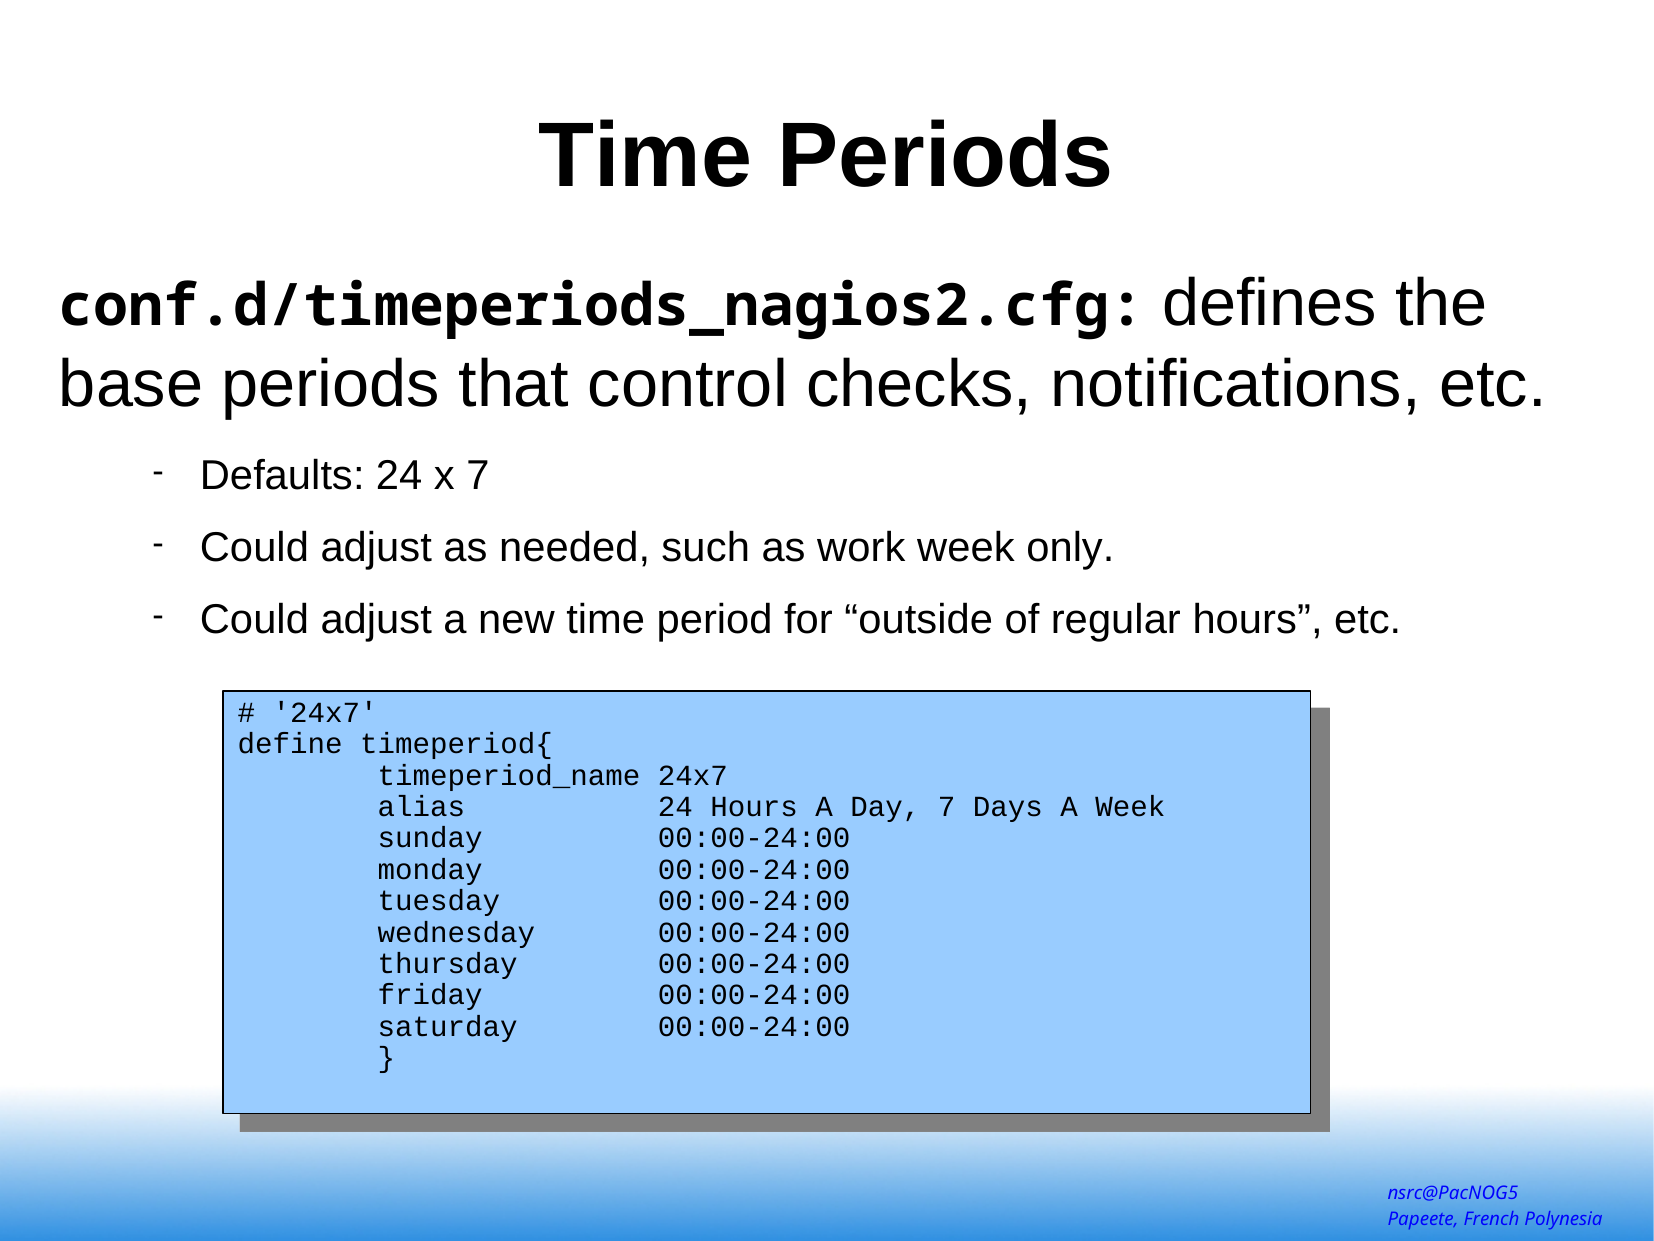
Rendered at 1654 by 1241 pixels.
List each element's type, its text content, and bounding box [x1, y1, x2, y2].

text_box # '24x7' define timeperiod{ timeperiod_name 24x7 alias 24 Hours A Day, 7 Days A Week sunday 00:00-24:00 monday 00:00-24:00 tuesday 00:00-24:00 wednesday 00:00-24:00 thursday 00:00-24:00 friday 00:00-24:00 saturday 00:00-24:00 } [222, 690, 1311, 1114]
title Time Periods [82, 49, 1571, 257]
picture [0, 1083, 1654, 1241]
list conf.d/timeperiods_nagios2.cfg: defines the base periods that control checks, notifications, etc. Defaults: 24 x 7 Could adjust as needed, such as work week only. Could adjust a new time period for “outside of regular hours”, etc. [58, 260, 1613, 661]
